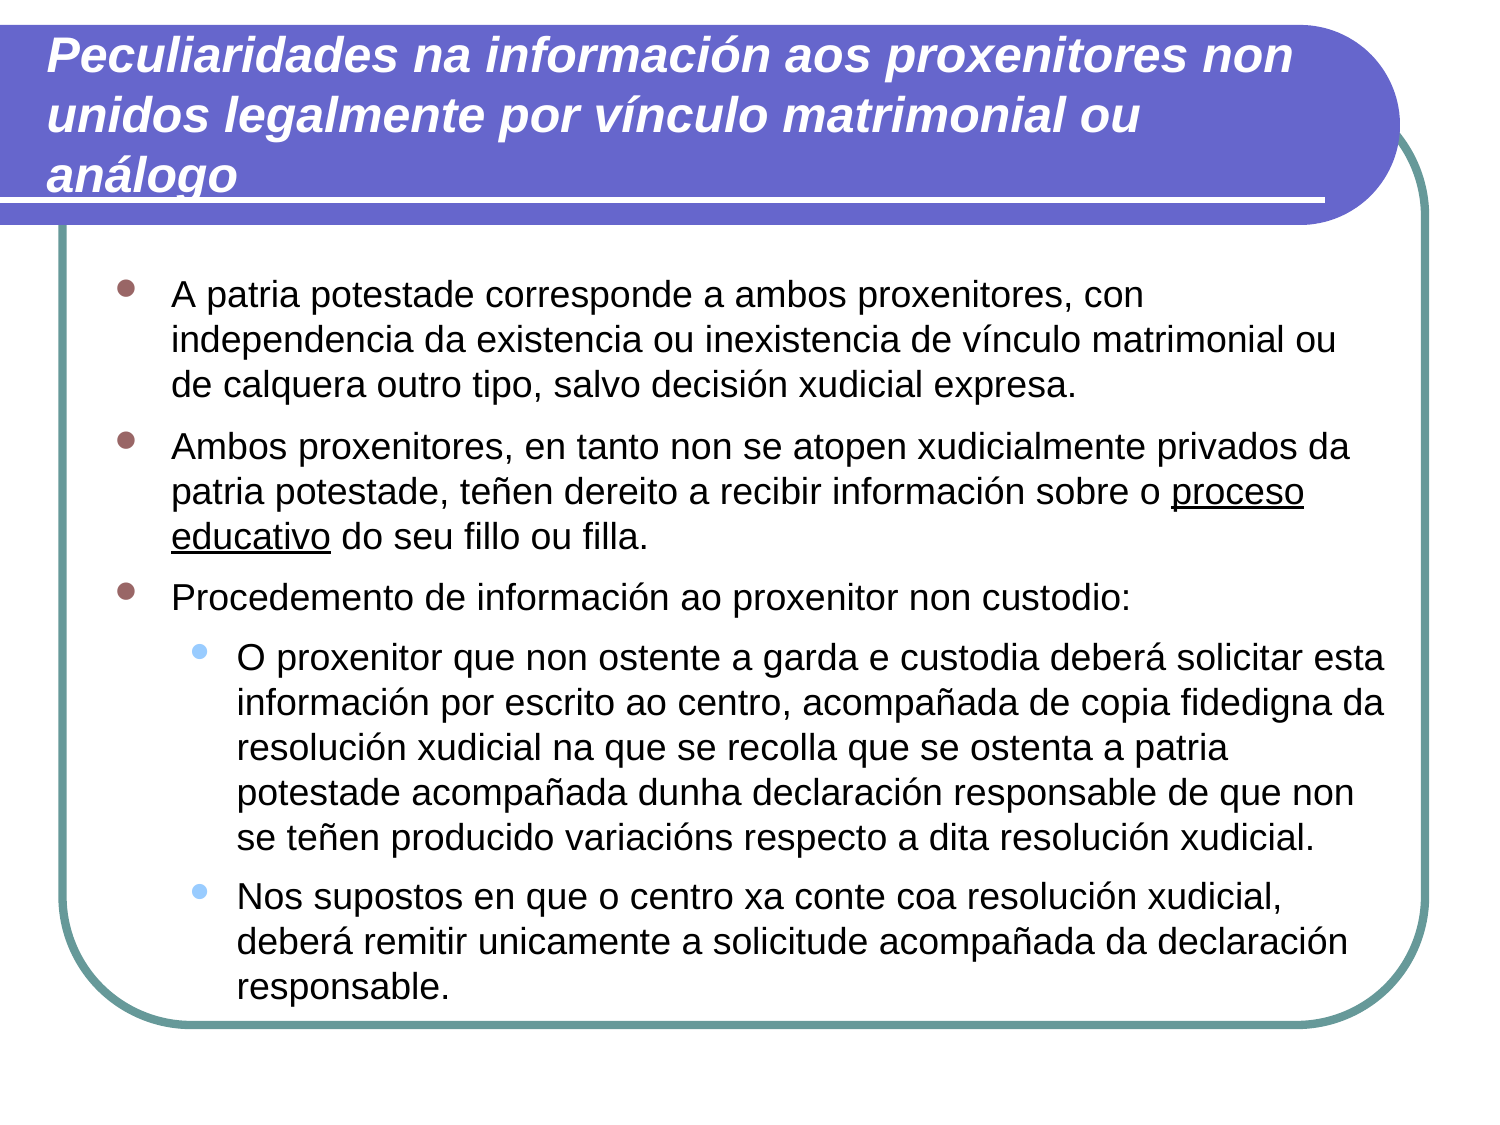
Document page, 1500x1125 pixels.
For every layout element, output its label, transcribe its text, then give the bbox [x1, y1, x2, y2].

list A patria potestade corresponde a ambos proxenitores, con independencia da existencia ou inexistencia de vínculo matrimonial ou de calquera outro tipo, salvo decisión xudicial expresa. Ambos proxenitores, en tanto non se atopen xudicialmente privados da patria potestade, teñen dereito a recibir información sobre o proceso educativo do seu fillo ou filla. Procedemento de información ao proxenitor non custodio: O proxenitor que non ostente a garda e custodia deberá solicitar esta información por escrito ao centro, acompañada de copia fidedigna da resolución xudicial na que se recolla que se ostenta a patria potestade acompañada dunha declaración responsable de que non se teñen producido variacións respecto a dita resolución xudicial. Nos supostos en que o centro xa conte coa resolución xudicial, deberá remitir unicamente a solicitude acompañada da declaración responsable. [99, 262, 1401, 1016]
title Peculiaridades na información aos proxenitores non unidos legalmente por vínculo matrimonial ou análogo [31, 0, 1347, 226]
